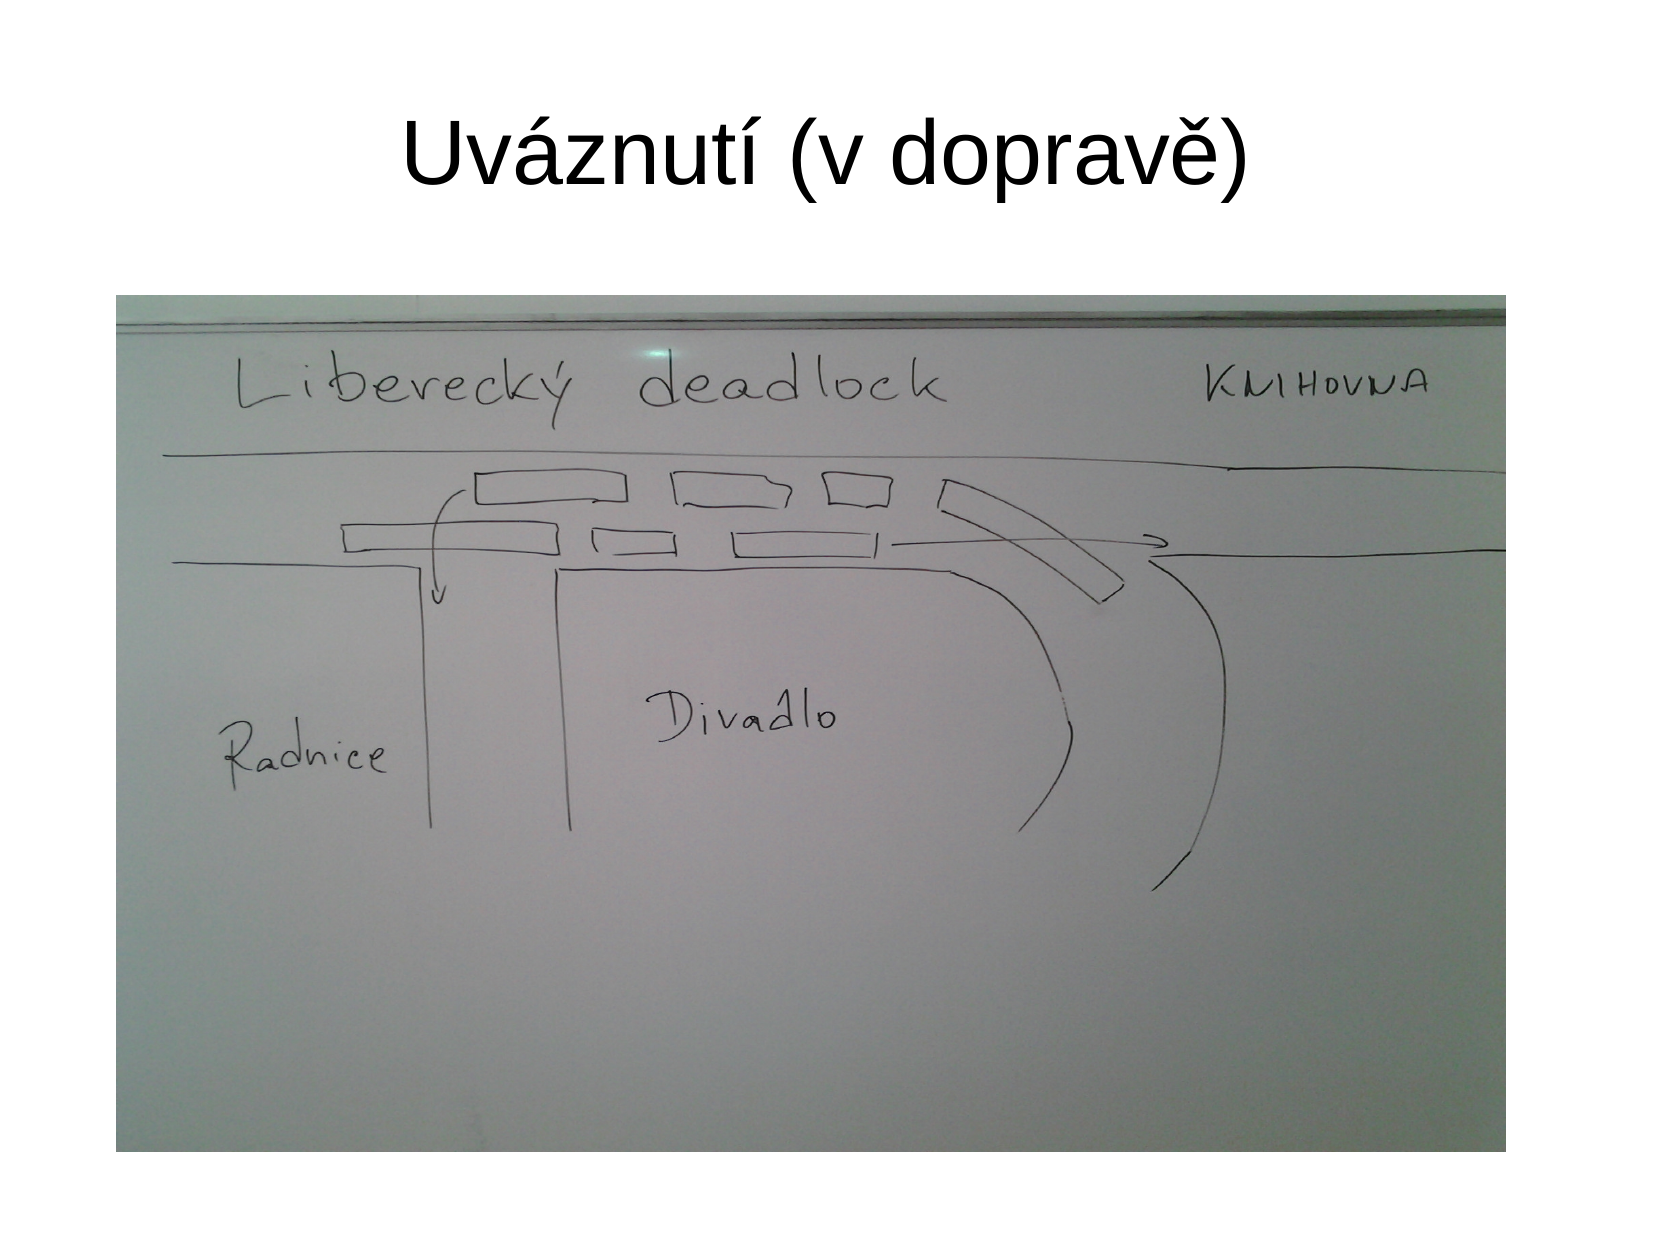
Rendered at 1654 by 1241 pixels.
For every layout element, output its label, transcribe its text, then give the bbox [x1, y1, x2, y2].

picture [116, 295, 1506, 1152]
title Uváznutí (v dopravě) [82, 56, 1571, 250]
